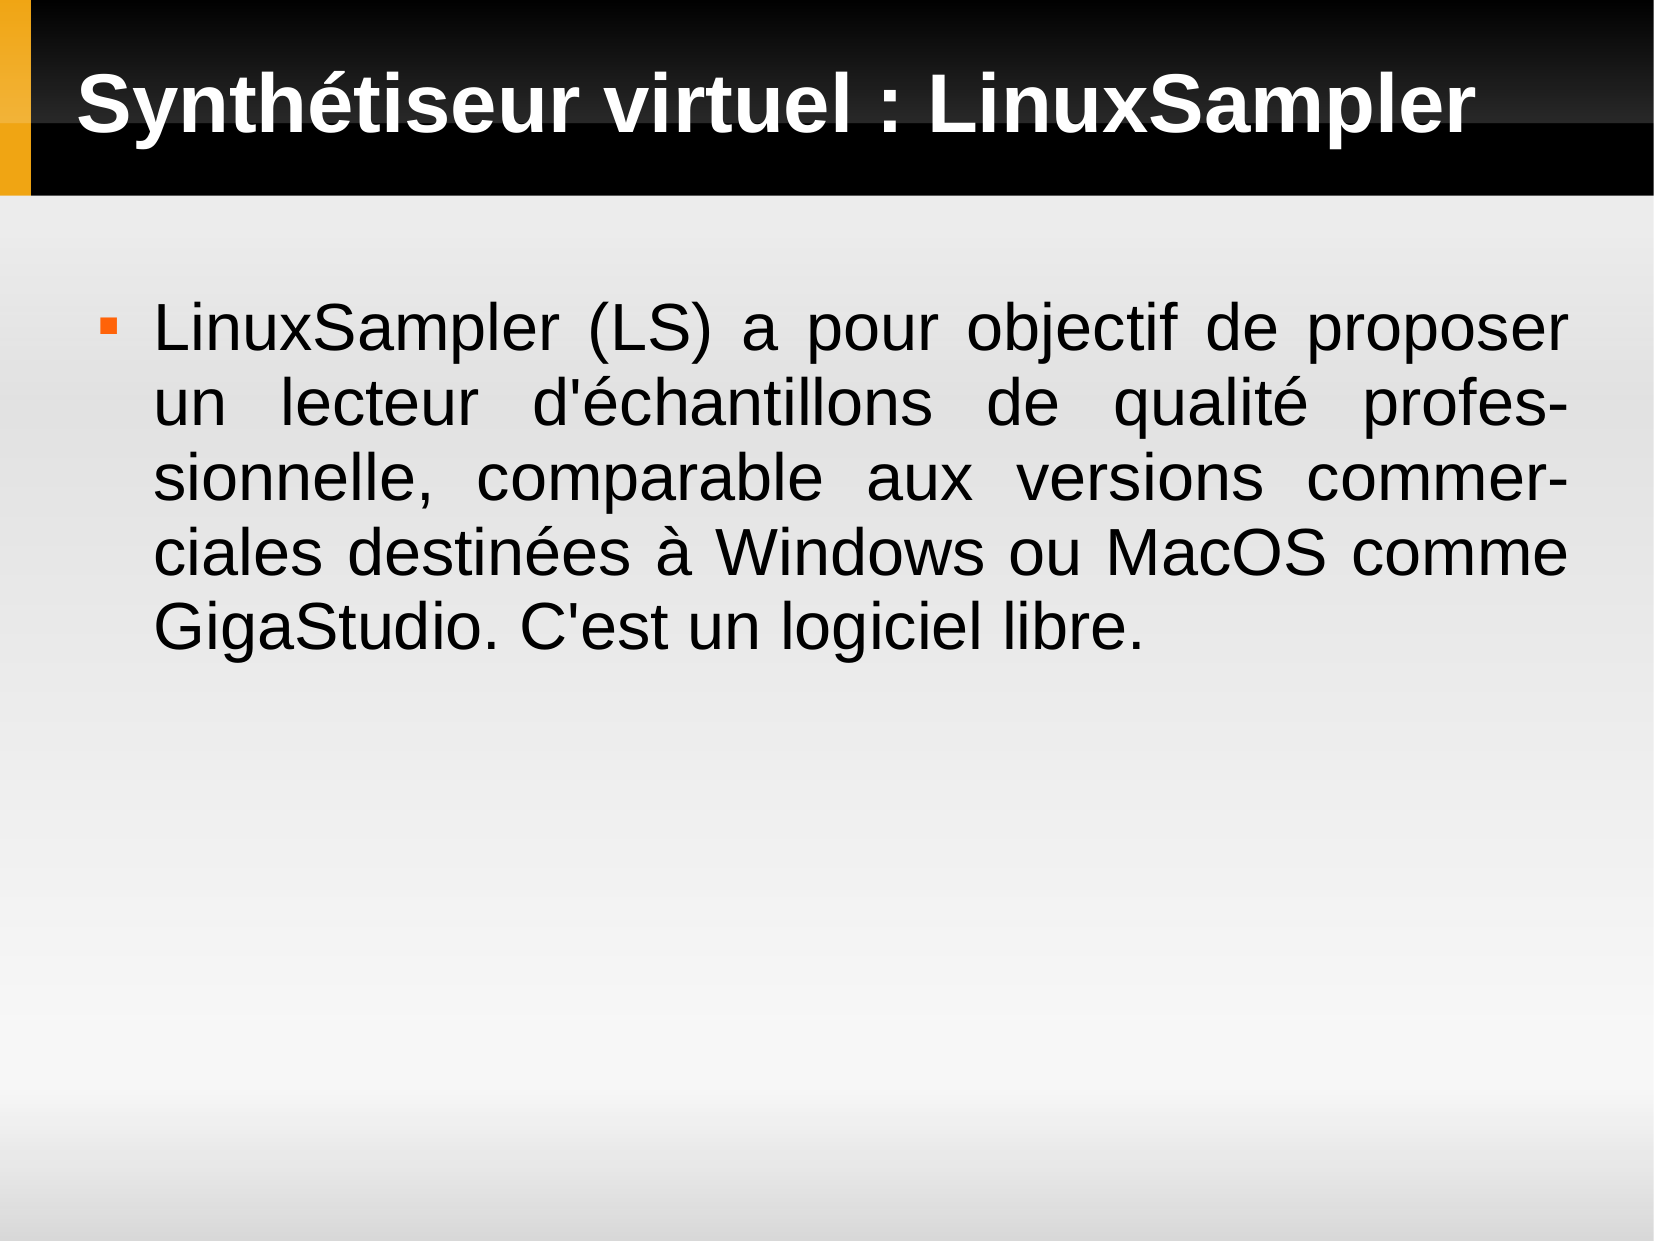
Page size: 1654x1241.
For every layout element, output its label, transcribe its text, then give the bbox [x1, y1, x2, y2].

picture [0, 0, 1654, 1241]
title Synthétiseur virtuel : LinuxSampler [76, 0, 1565, 208]
list LinuxSampler (LS) a pour objectif de proposer un lecteur d'échantillons de qualité profes-sionnelle, comparable aux versions commer- ciales destinées à Windows ou MacOS comme GigaStudio. C'est un logiciel libre. [82, 290, 1571, 1109]
